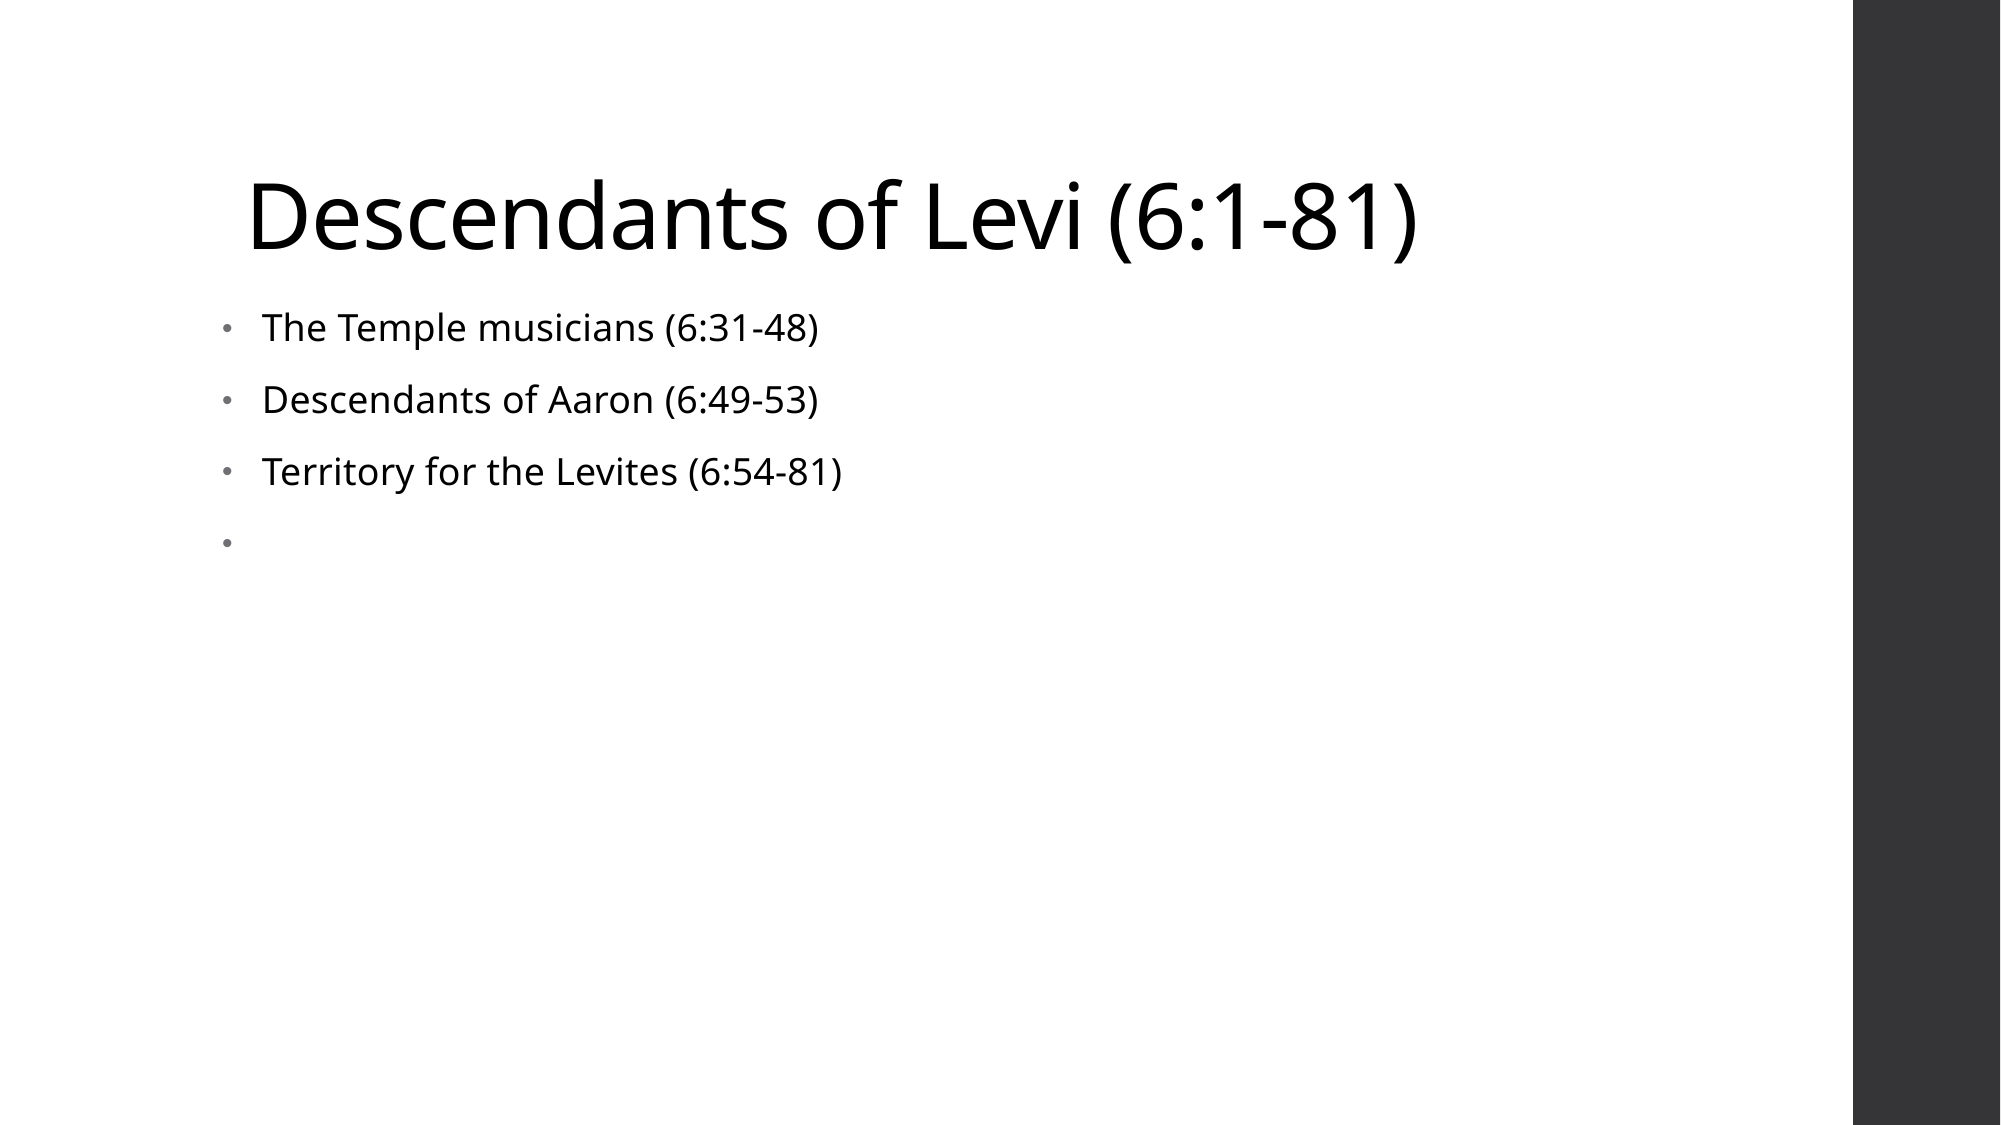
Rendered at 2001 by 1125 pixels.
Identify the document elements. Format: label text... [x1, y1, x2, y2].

list The Temple musicians (6:31-48) Descendants of Aaron (6:49-53) Territory for the Levites (6:54-81) [206, 299, 1617, 1014]
title Descendants of Levi (6:1-81) [206, 60, 1797, 278]
